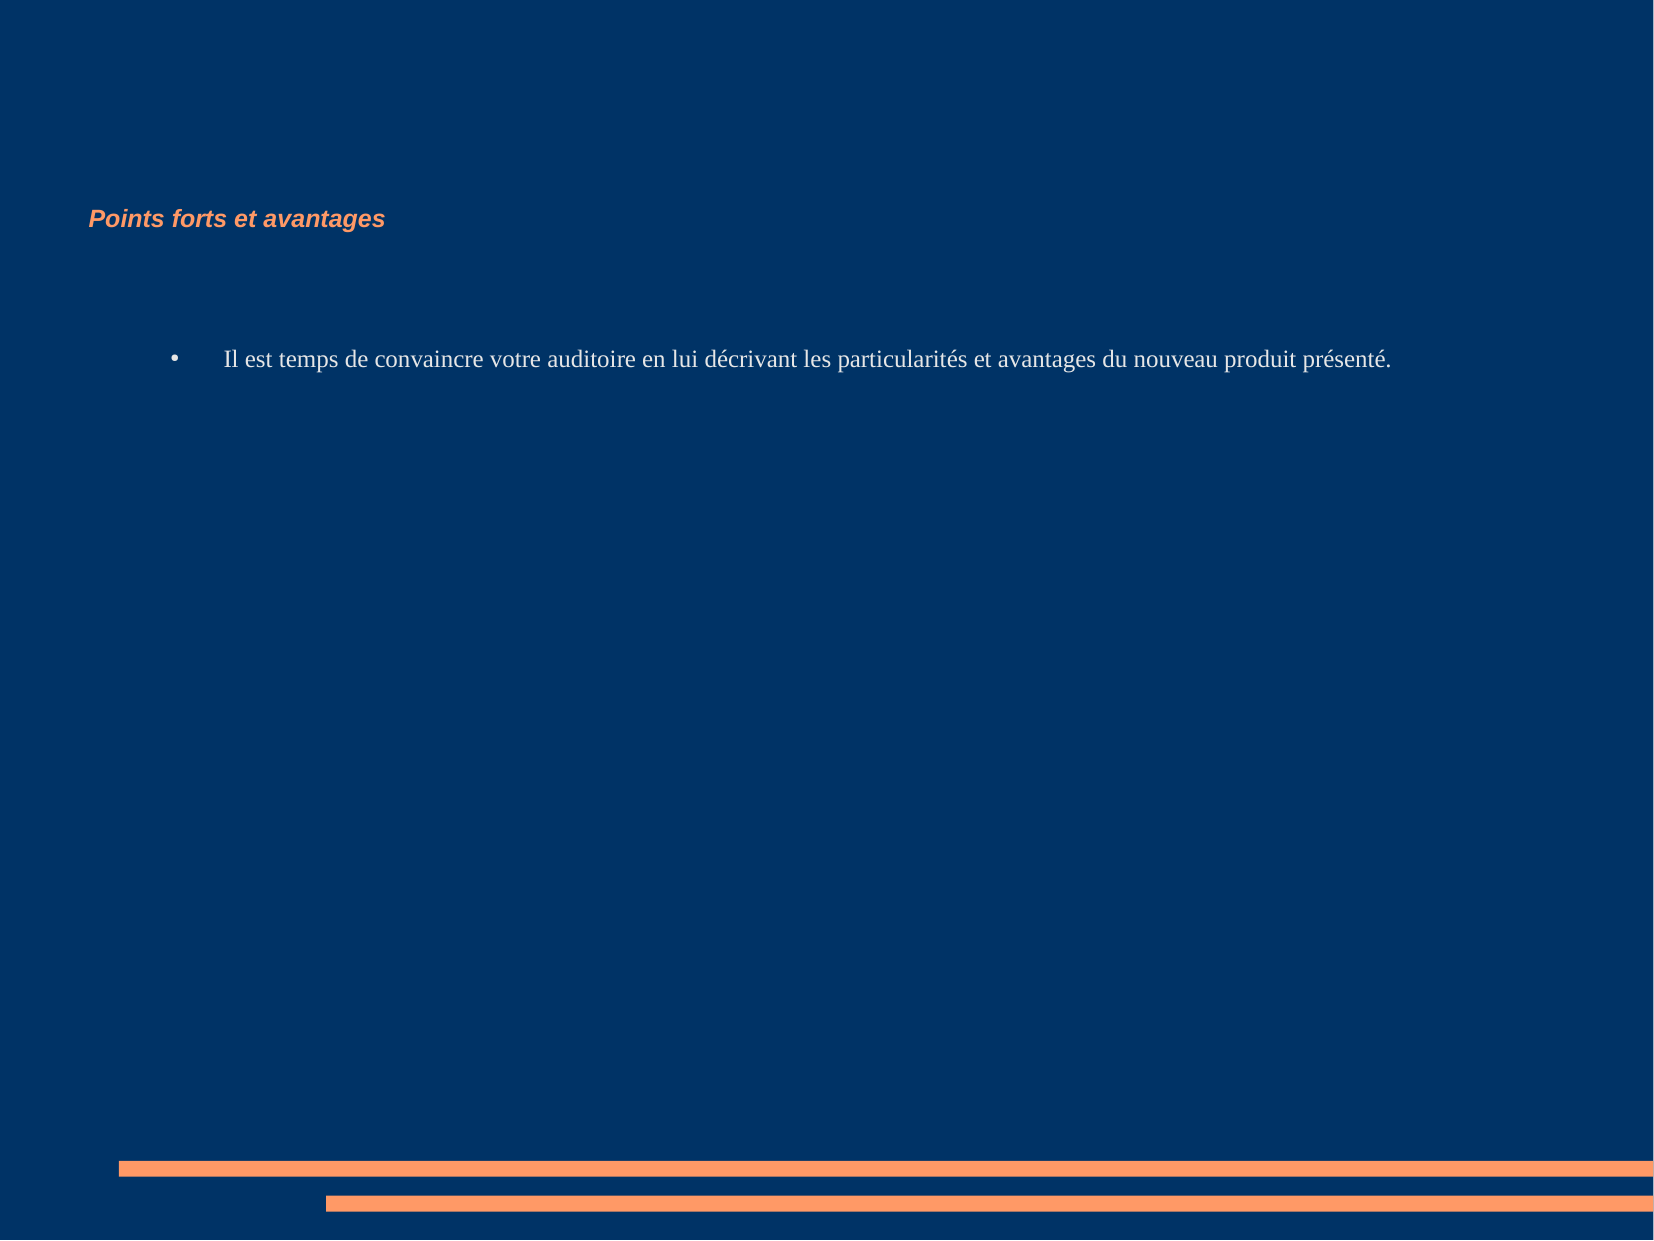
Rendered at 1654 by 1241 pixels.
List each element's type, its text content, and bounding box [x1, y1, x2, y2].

title Points forts et avantages [88, 114, 1534, 322]
list Il est temps de convaincre votre auditoire en lui décrivant les particularités et avantages du nouveau produit présenté. [152, 344, 1534, 1127]
